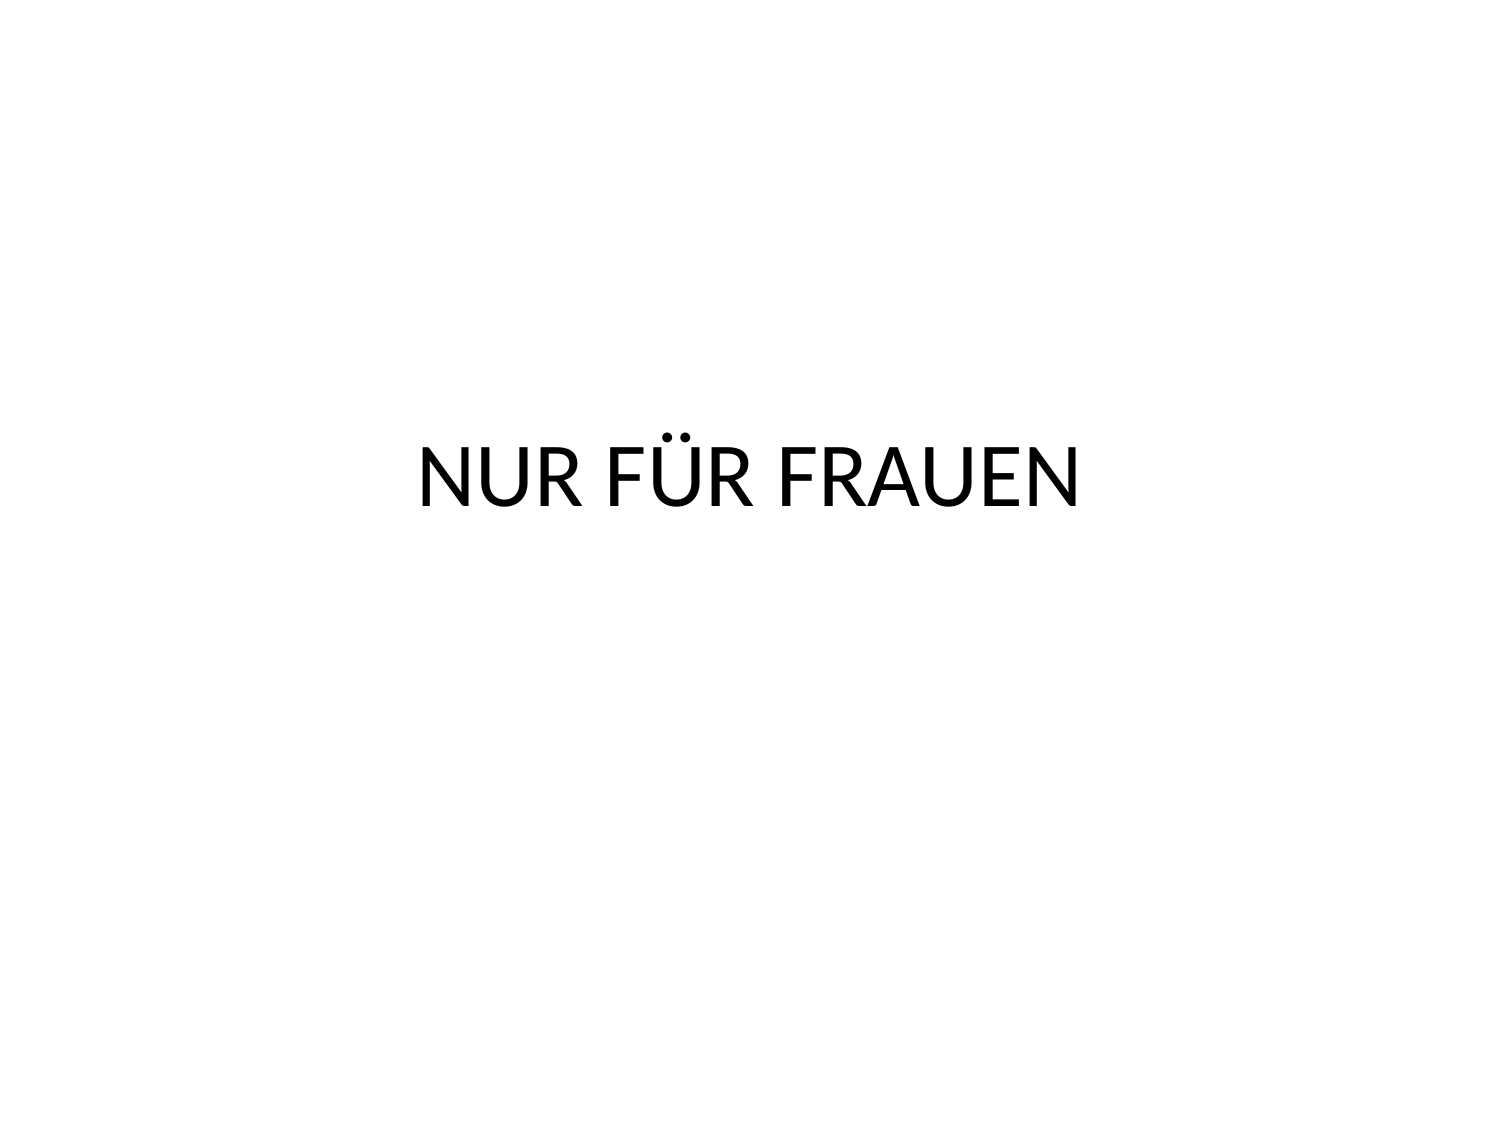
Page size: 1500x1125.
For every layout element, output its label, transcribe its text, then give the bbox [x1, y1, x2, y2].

title NUR FÜR FRAUEN [112, 349, 1388, 591]
